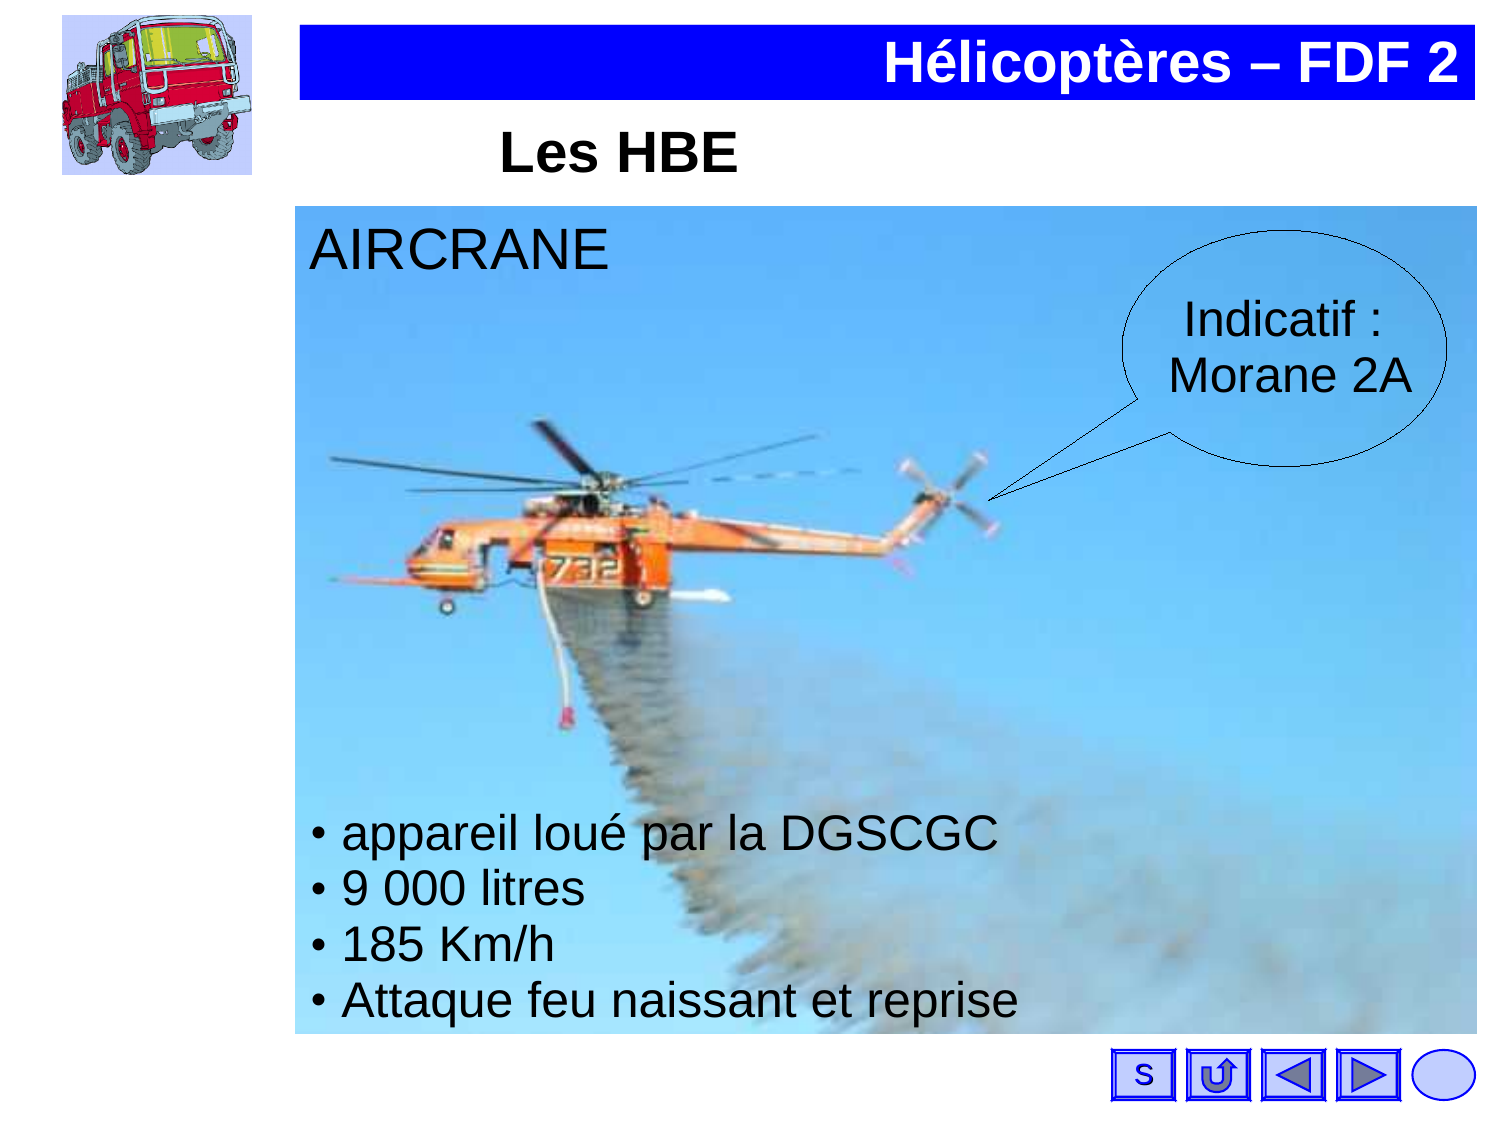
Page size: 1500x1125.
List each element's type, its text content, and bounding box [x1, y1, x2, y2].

picture [295, 206, 1477, 1034]
text_box appareil loué par la DGSCGC 9 000 litres 185 Km/h Attaque feu naissant et reprise [295, 797, 1123, 1036]
text_box Hélicoptères – FDF 2 [299, 24, 1475, 100]
text_box Les HBE [484, 112, 755, 193]
text_box [1412, 1049, 1476, 1101]
text_box AIRCRANE [295, 209, 1471, 290]
text_box Indicatif : Morane 2A [1127, 283, 1453, 466]
